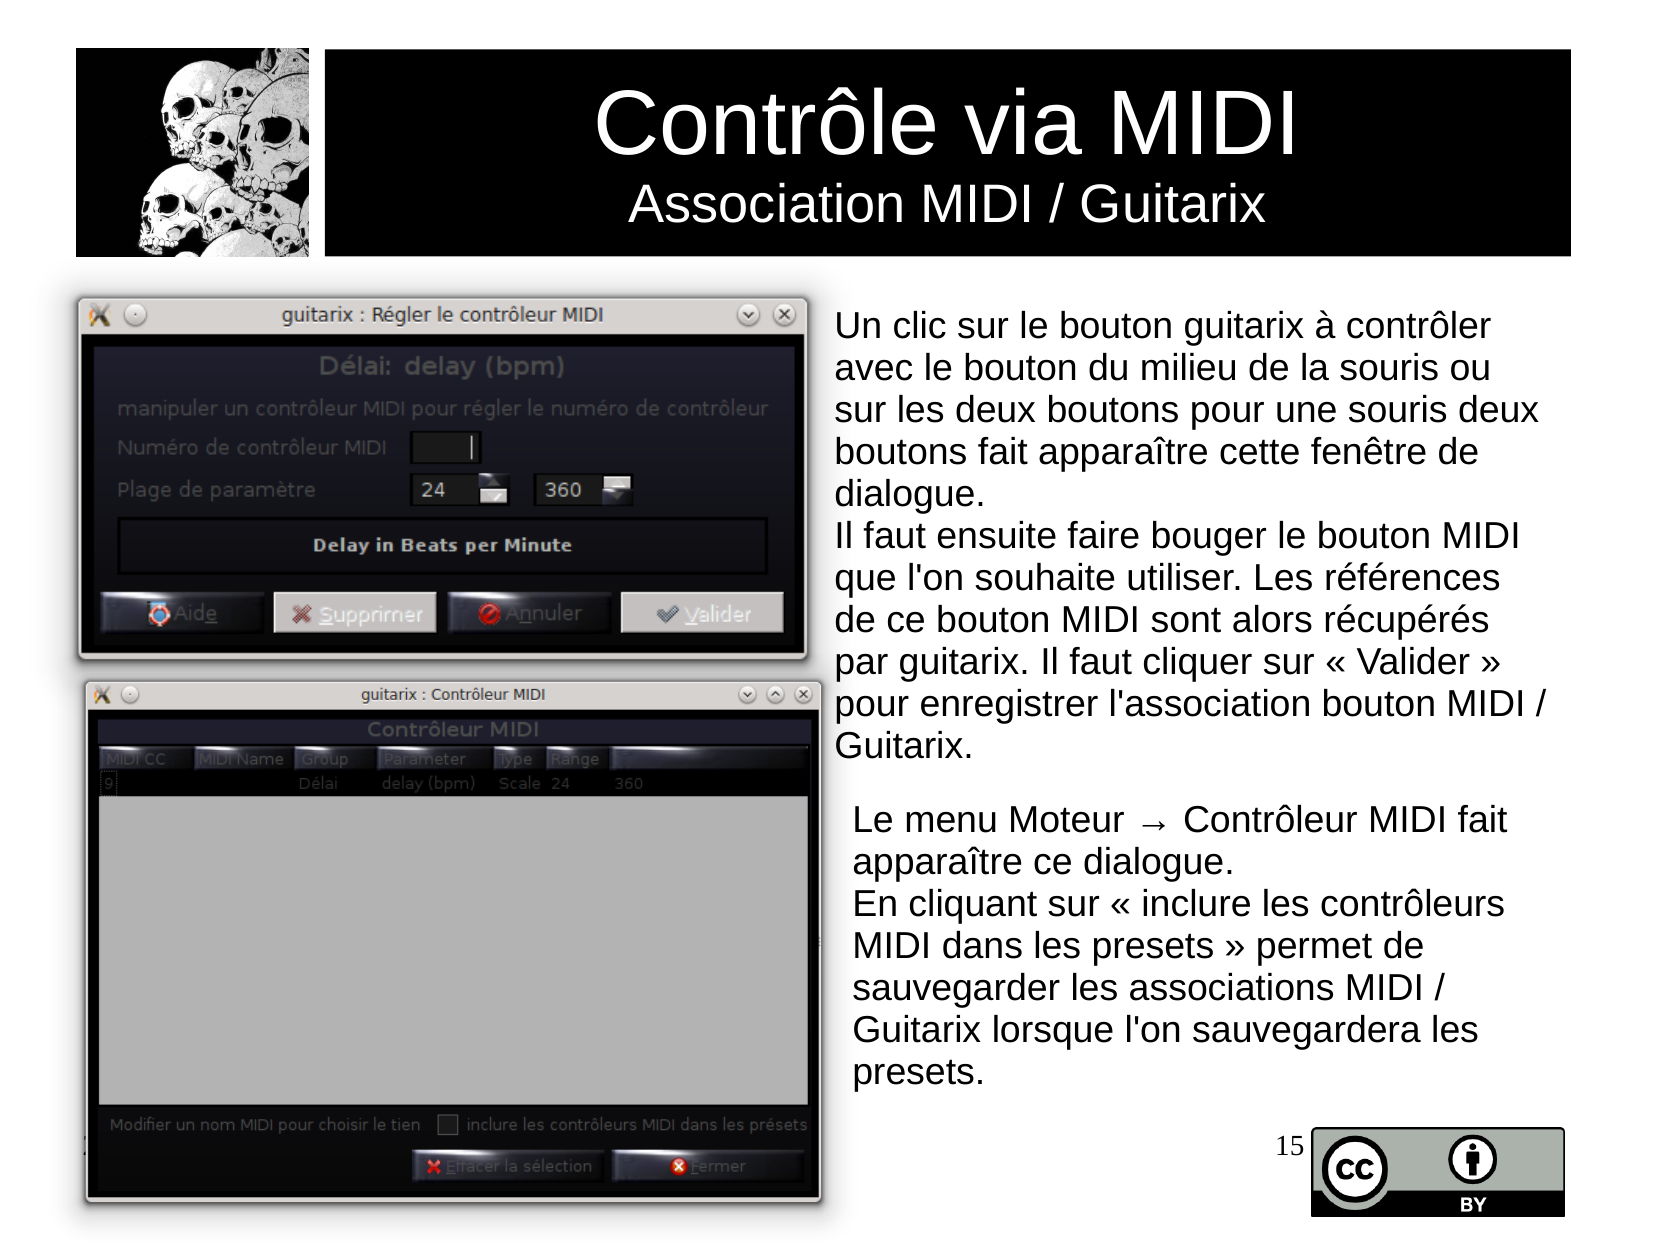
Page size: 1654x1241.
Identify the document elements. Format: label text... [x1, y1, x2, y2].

text_box Le menu Moteur → Contrôleur MIDI fait apparaître ce dialogue. En cliquant sur « inclure les contrôleurs MIDI dans les presets » permet de sauvegarder les associations MIDI / Guitarix lorsque l'on sauvegardera les presets. [837, 791, 1537, 1101]
title Contrôle via MIDI Association MIDI / Guitarix [324, 49, 1571, 257]
picture [1311, 1127, 1565, 1217]
text_box Un clic sur le bouton guitarix à contrôler avec le bouton du milieu de la souris ou sur les deux boutons pour une souris deux boutons fait apparaître cette fenêtre de dialogue. Il faut ensuite faire bouger le bouton MIDI que l'on souhaite utiliser. Les références de ce bouton MIDI sont alors récupérés par guitarix. Il faut cliquer sur « Valider » pour enregistrer l'association bouton MIDI / Guitarix. [819, 297, 1566, 774]
picture [16, 48, 870, 1241]
